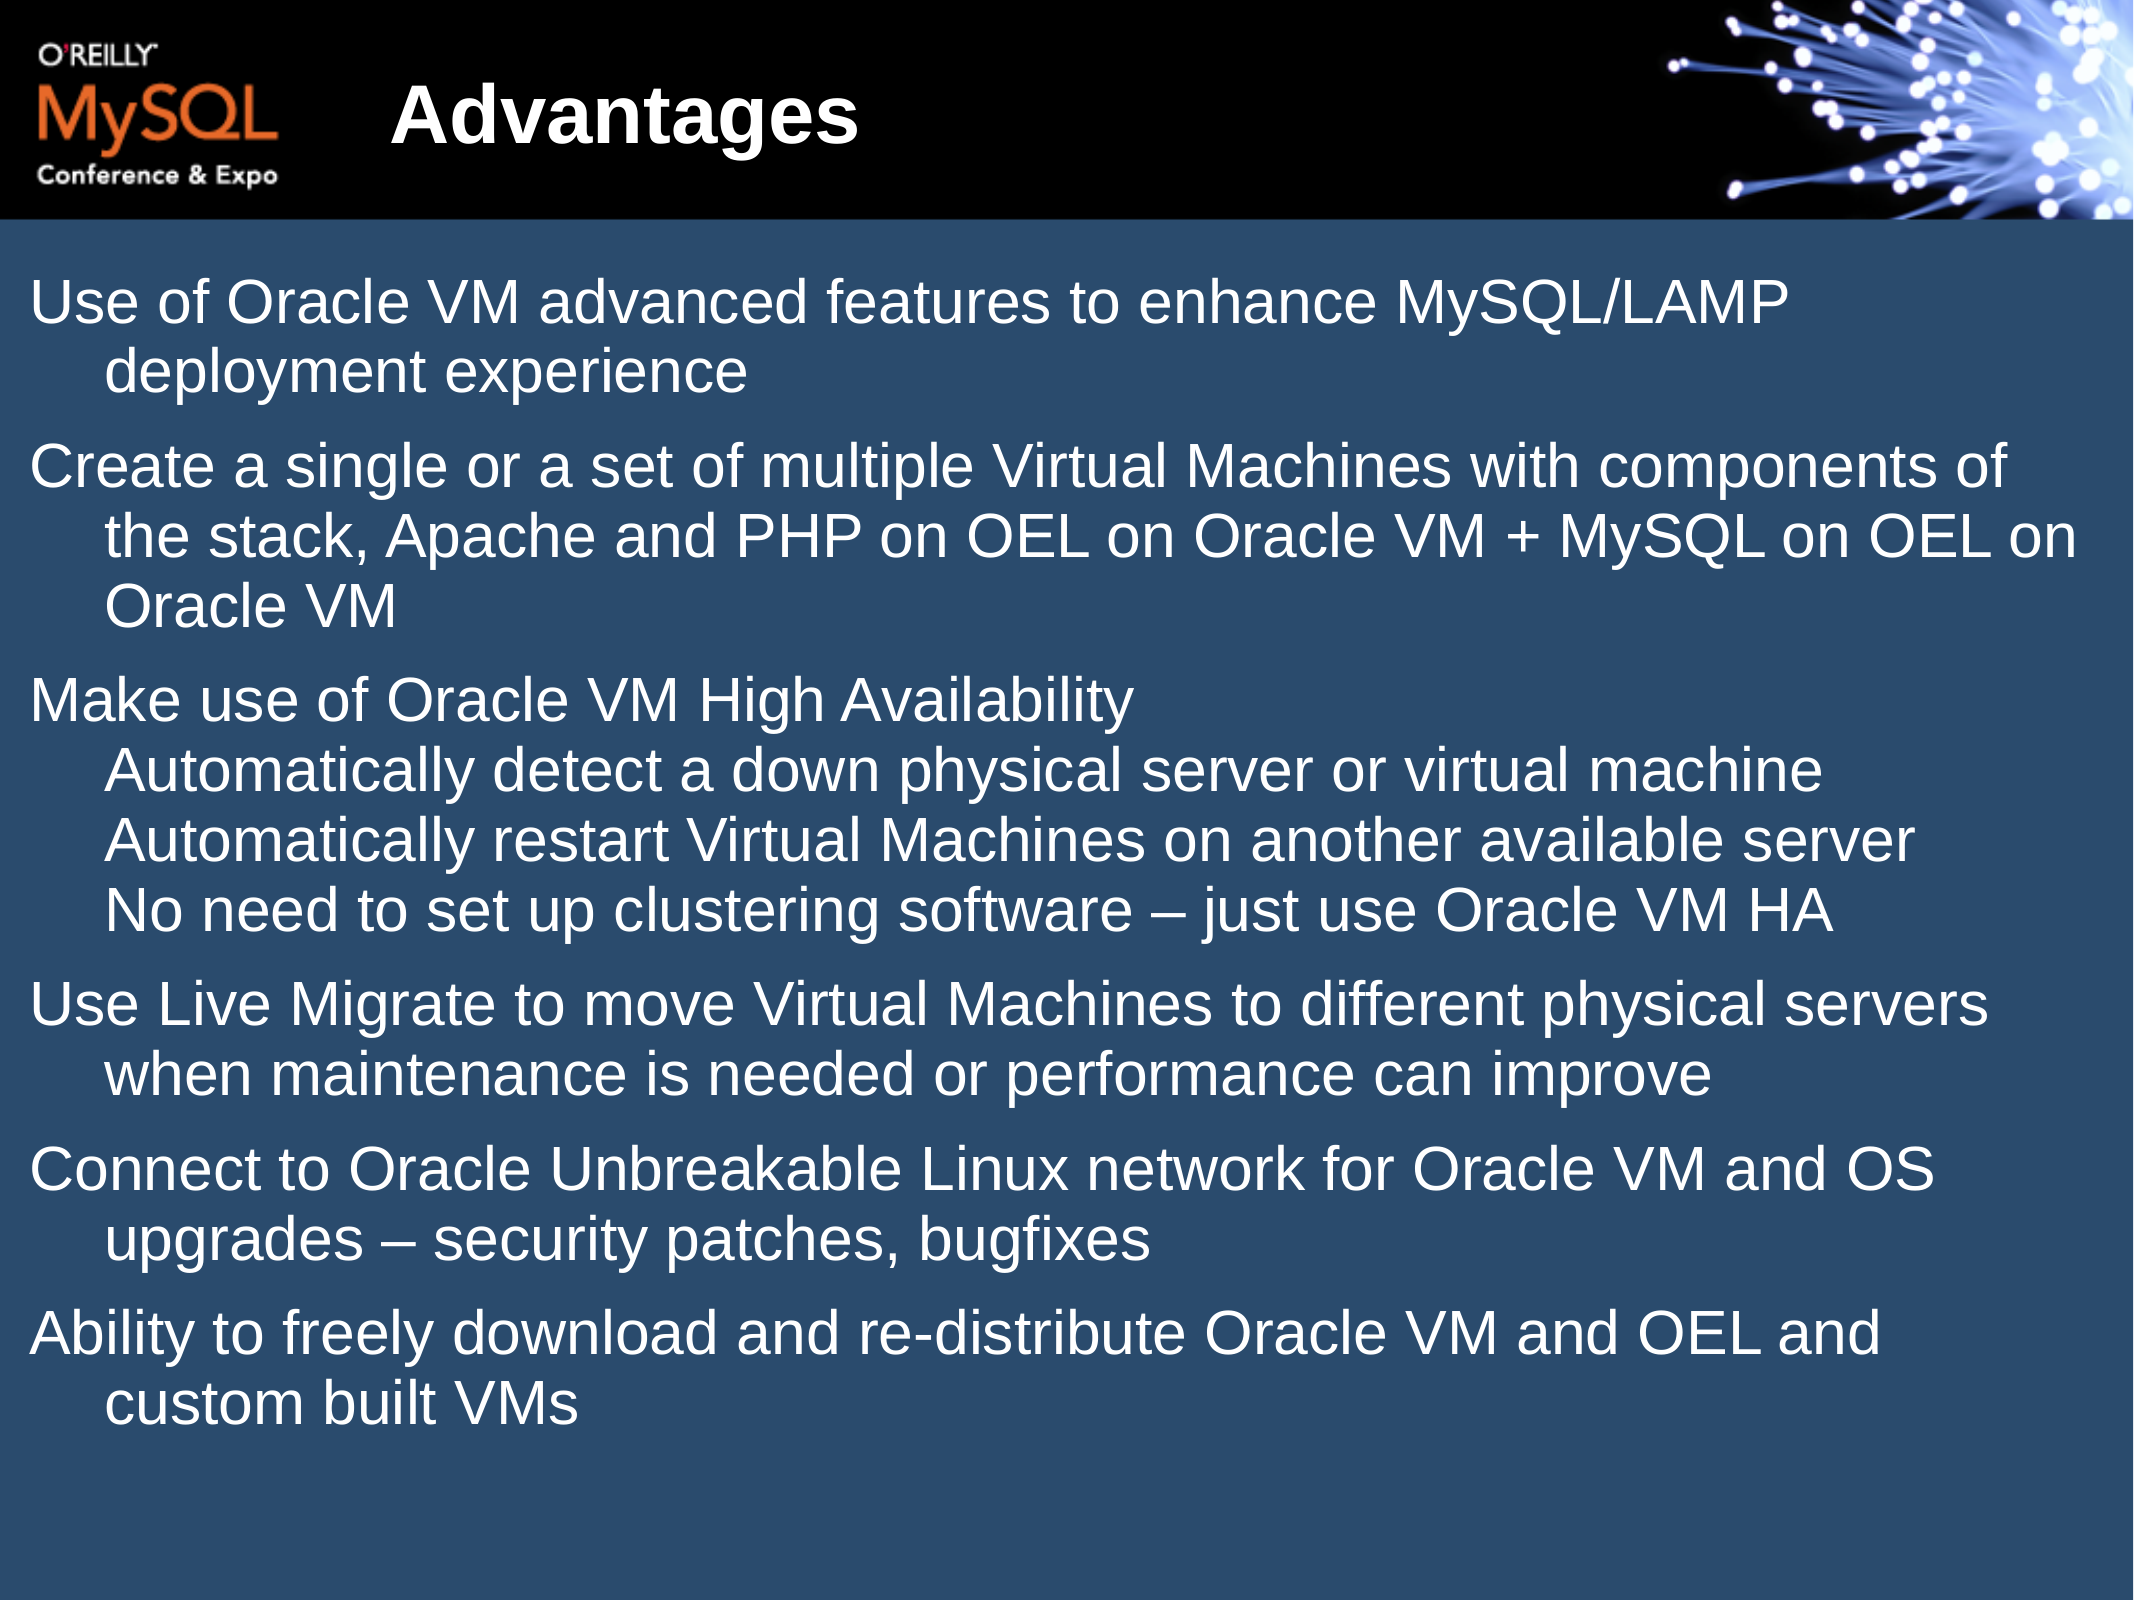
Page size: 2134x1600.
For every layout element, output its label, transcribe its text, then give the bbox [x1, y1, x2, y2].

list Use of Oracle VM advanced features to enhance MySQL/LAMP deployment experience Create a single or a set of multiple Virtual Machines with components of the stack, Apache and PHP on OEL on Oracle VM + MySQL on OEL on Oracle VM Make use of Oracle VM High Availability Automatically detect a down physical server or virtual machine Automatically restart Virtual Machines on another available server No need to set up clustering software – just use Oracle VM HA Use Live Migrate to move Virtual Machines to different physical servers when maintenance is needed or performance can improve Connect to Oracle Unbreakable Linux network for Oracle VM and OS upgrades – security patches, bugfixes Ability to freely download and re-distribute Oracle VM and OEL and custom built VMs [0, 258, 2103, 1569]
title Advantages [381, 36, 2103, 193]
picture [0, 0, 2134, 1600]
